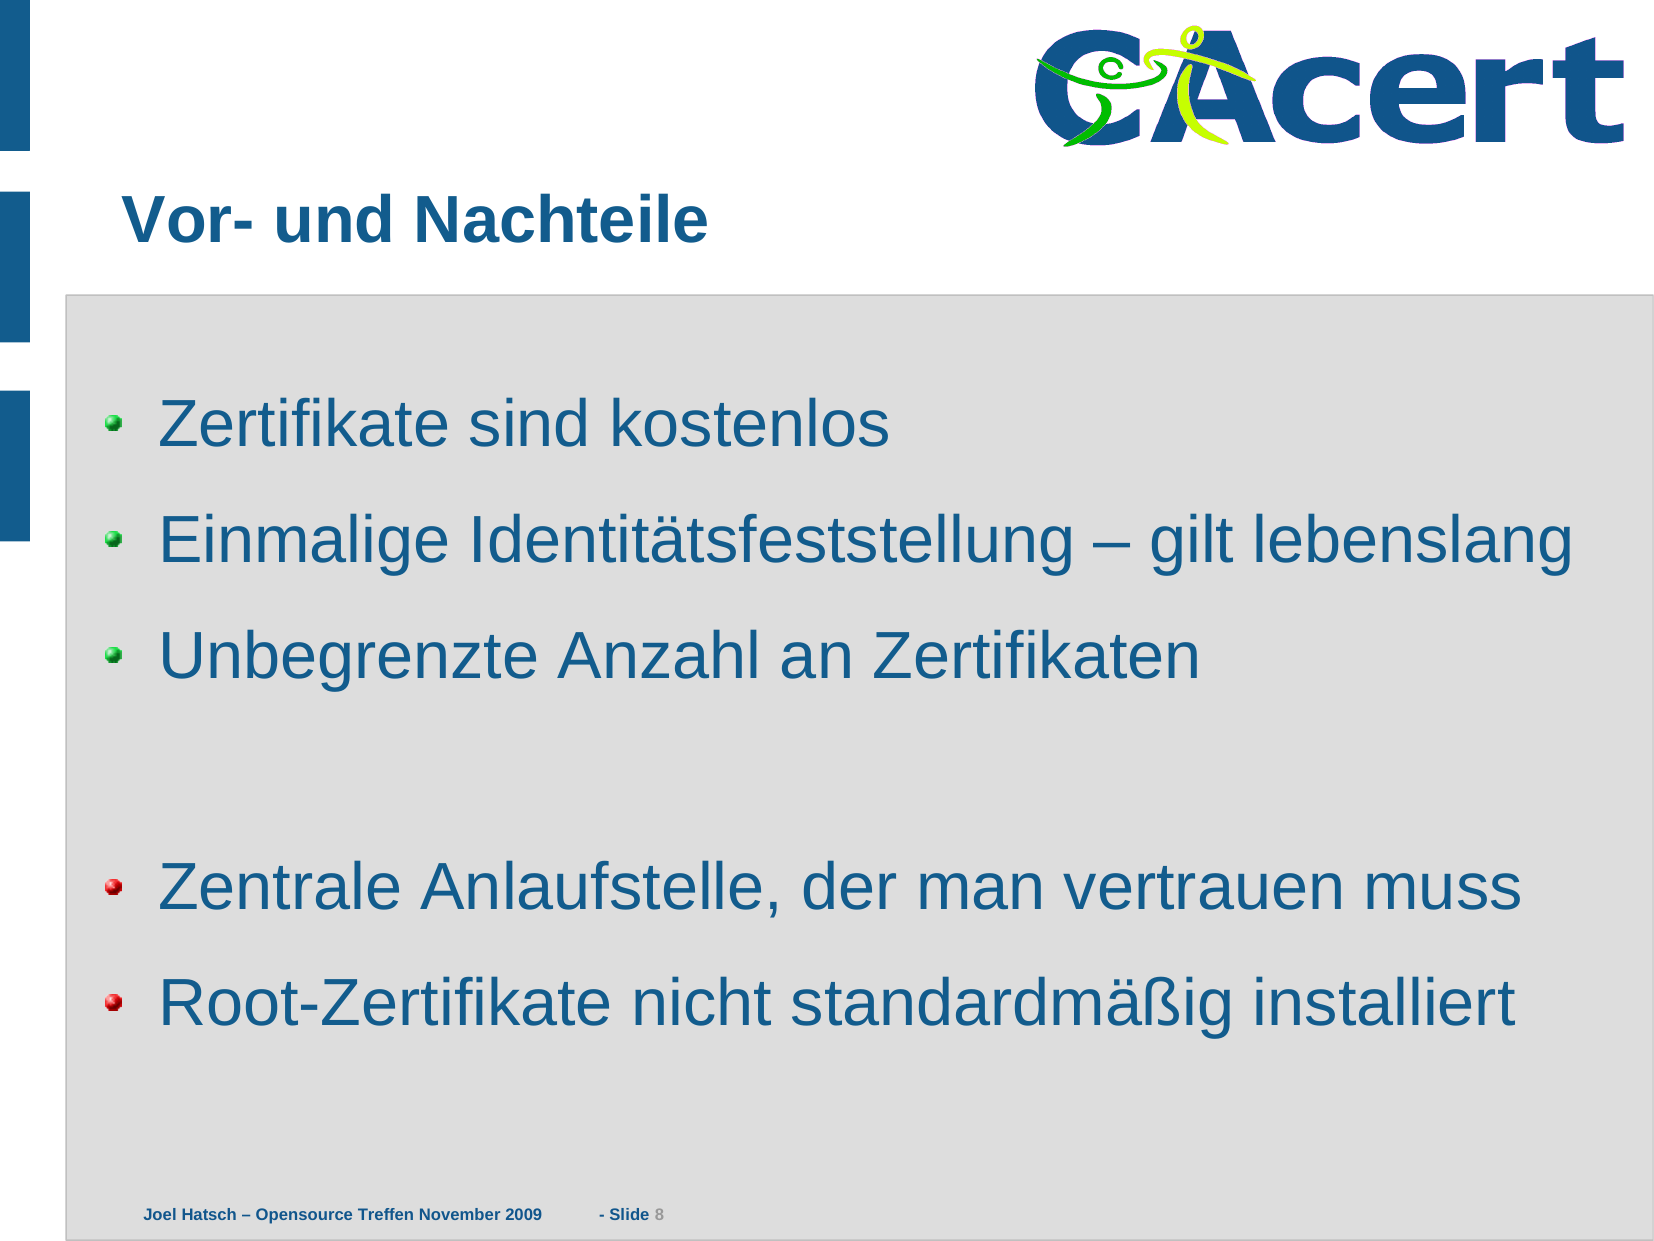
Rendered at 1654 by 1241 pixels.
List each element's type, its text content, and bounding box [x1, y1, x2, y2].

title Vor- und Nachteile [121, 122, 1533, 275]
list Zertifikate sind kostenlos Einmalige Identitätsfeststellung – gilt lebenslang Unbegrenzte Anzahl an Zertifikaten Zentrale Anlaufstelle, der man vertrauen muss Root-Zertifikate nicht standardmäßig installiert [88, 344, 1625, 1164]
picture [1033, 24, 1625, 148]
